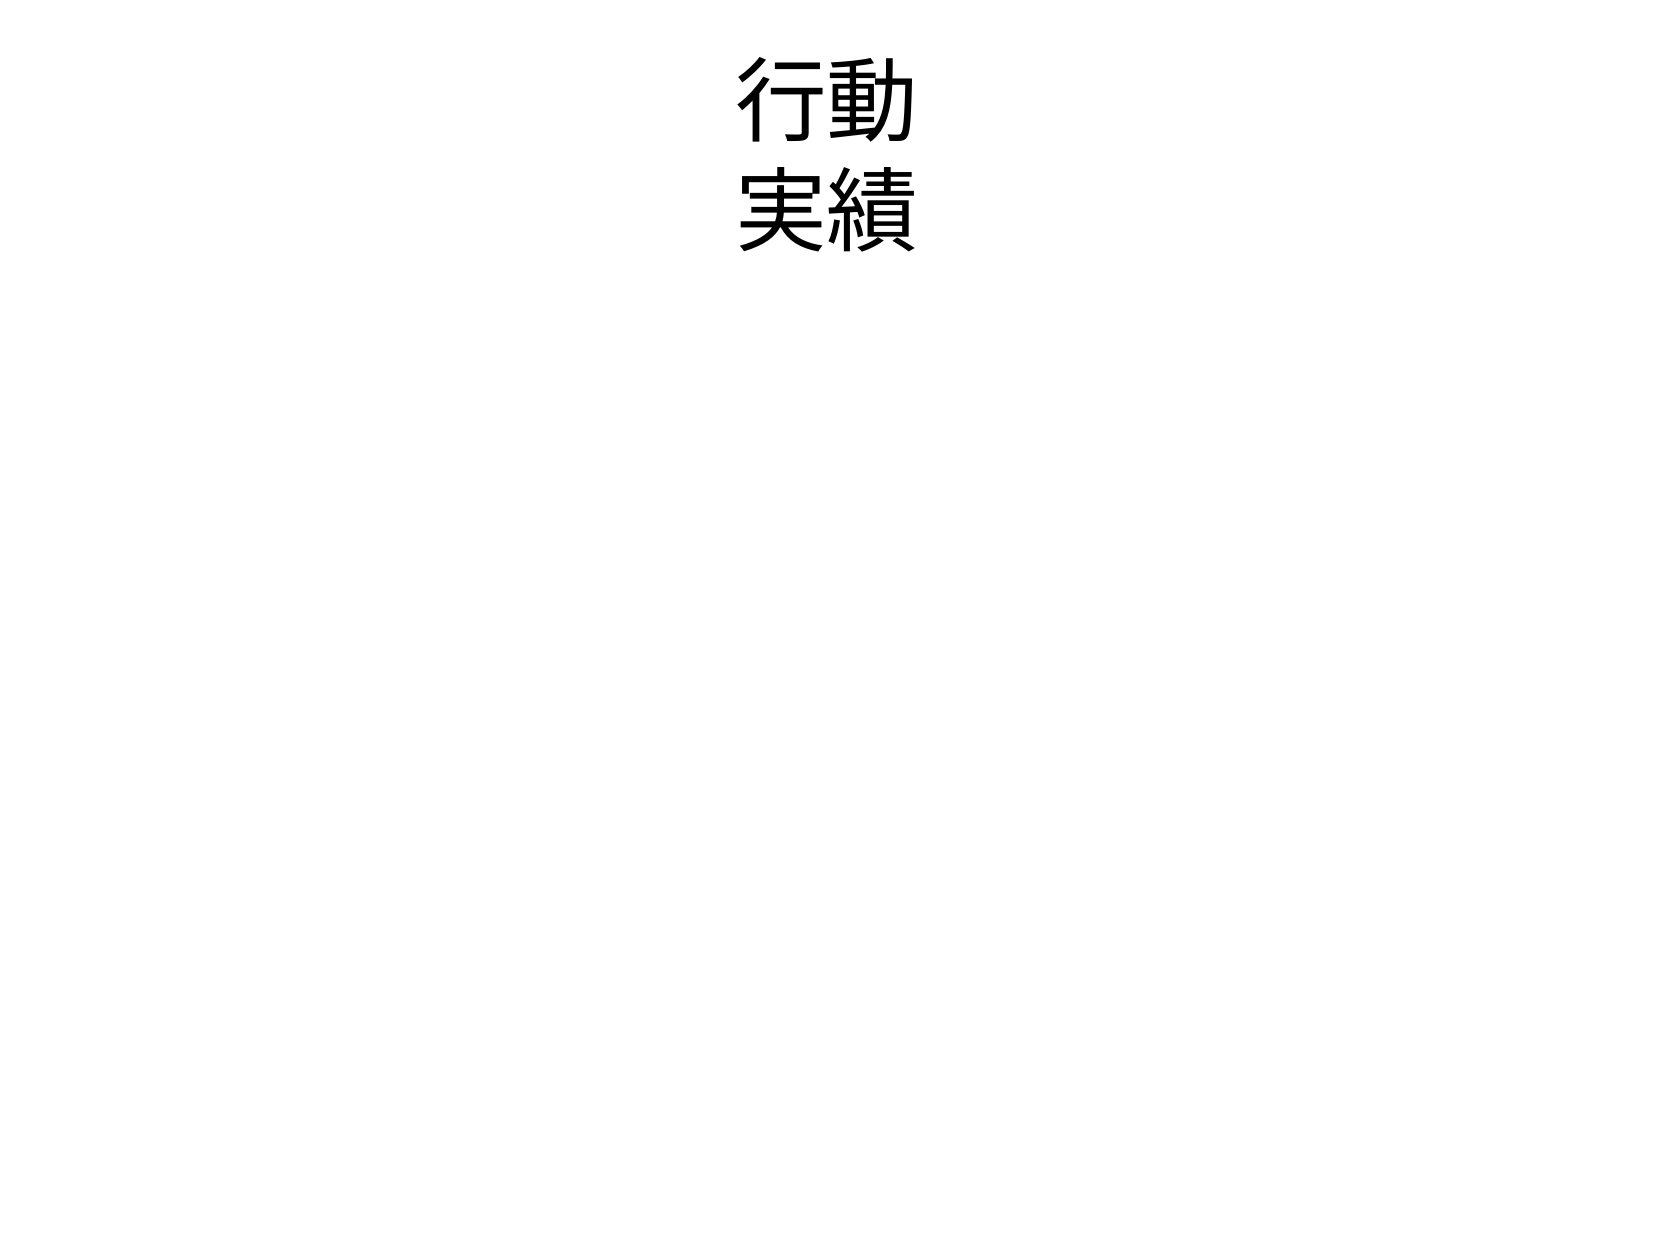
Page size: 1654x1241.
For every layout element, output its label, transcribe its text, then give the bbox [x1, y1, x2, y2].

title 行動 実績 [82, 35, 1571, 271]
